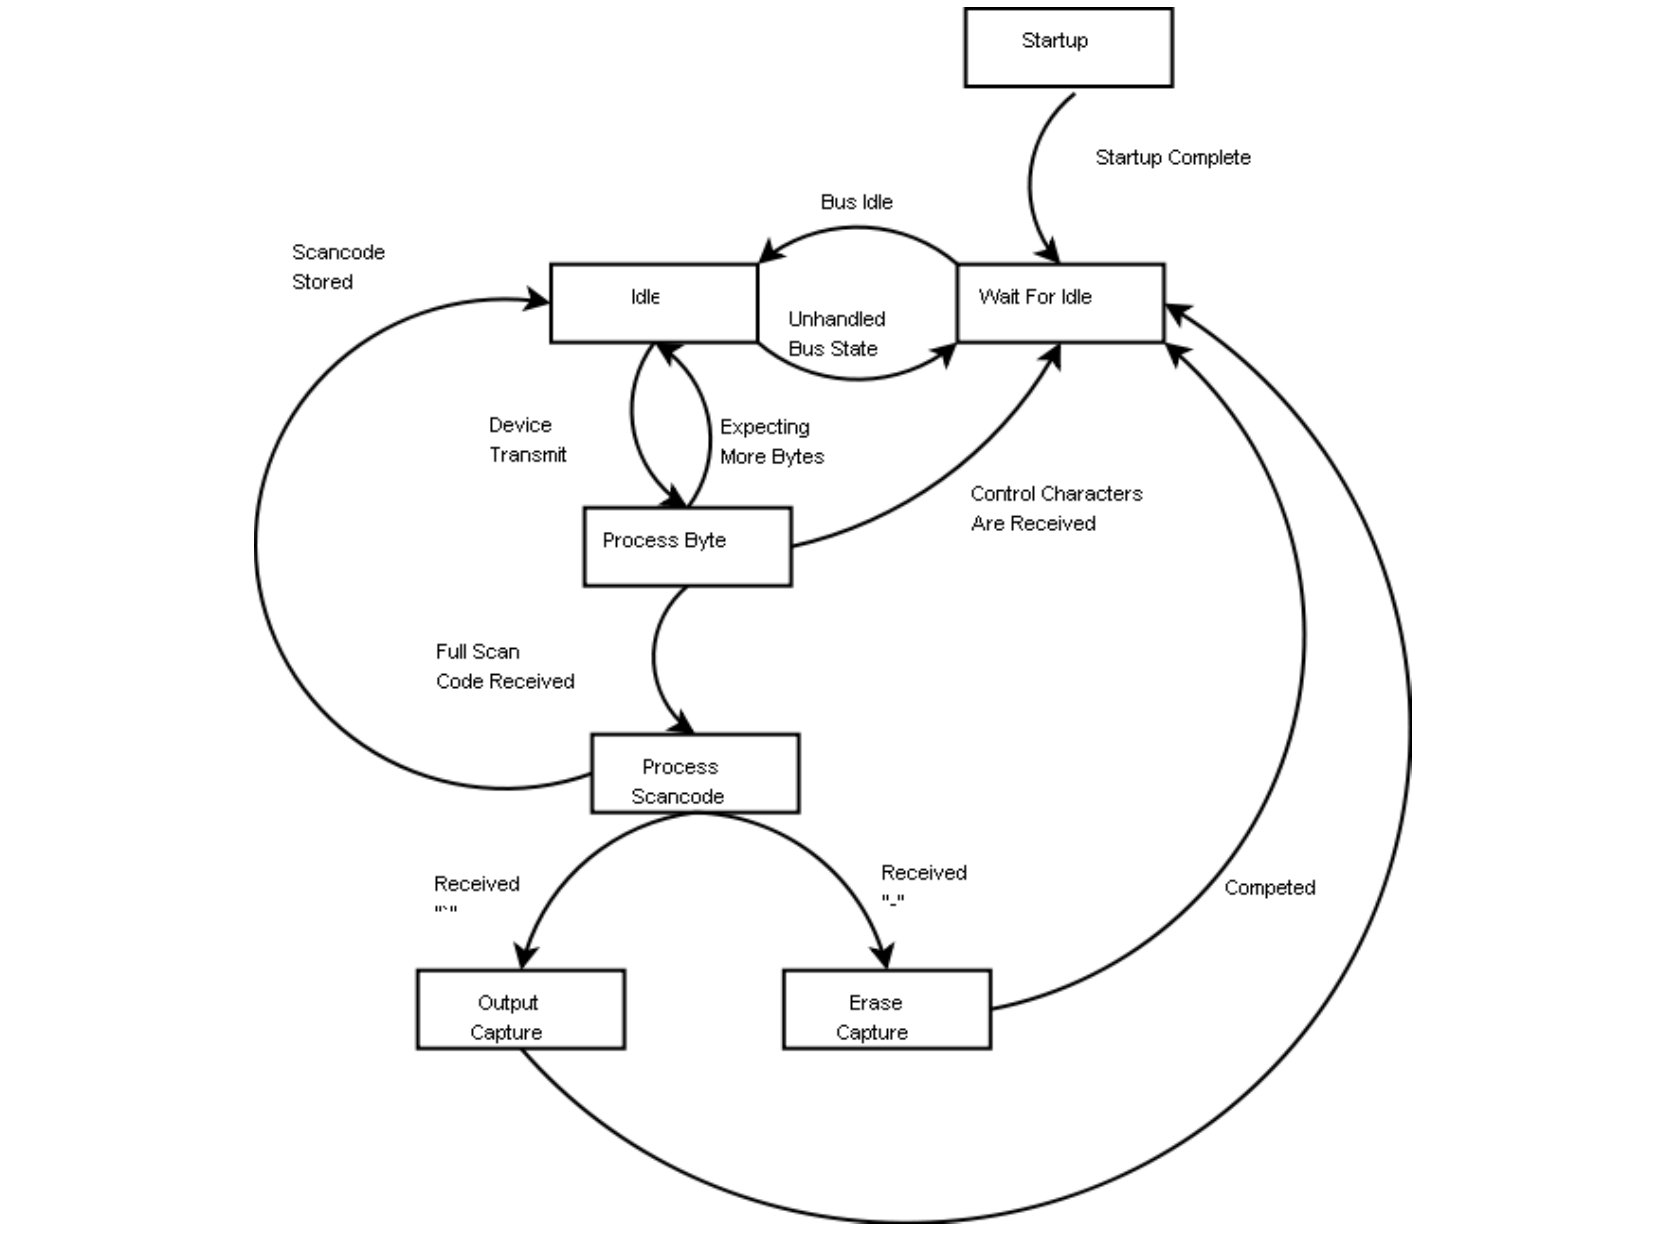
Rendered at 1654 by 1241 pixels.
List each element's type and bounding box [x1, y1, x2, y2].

picture [254, 7, 1412, 1224]
